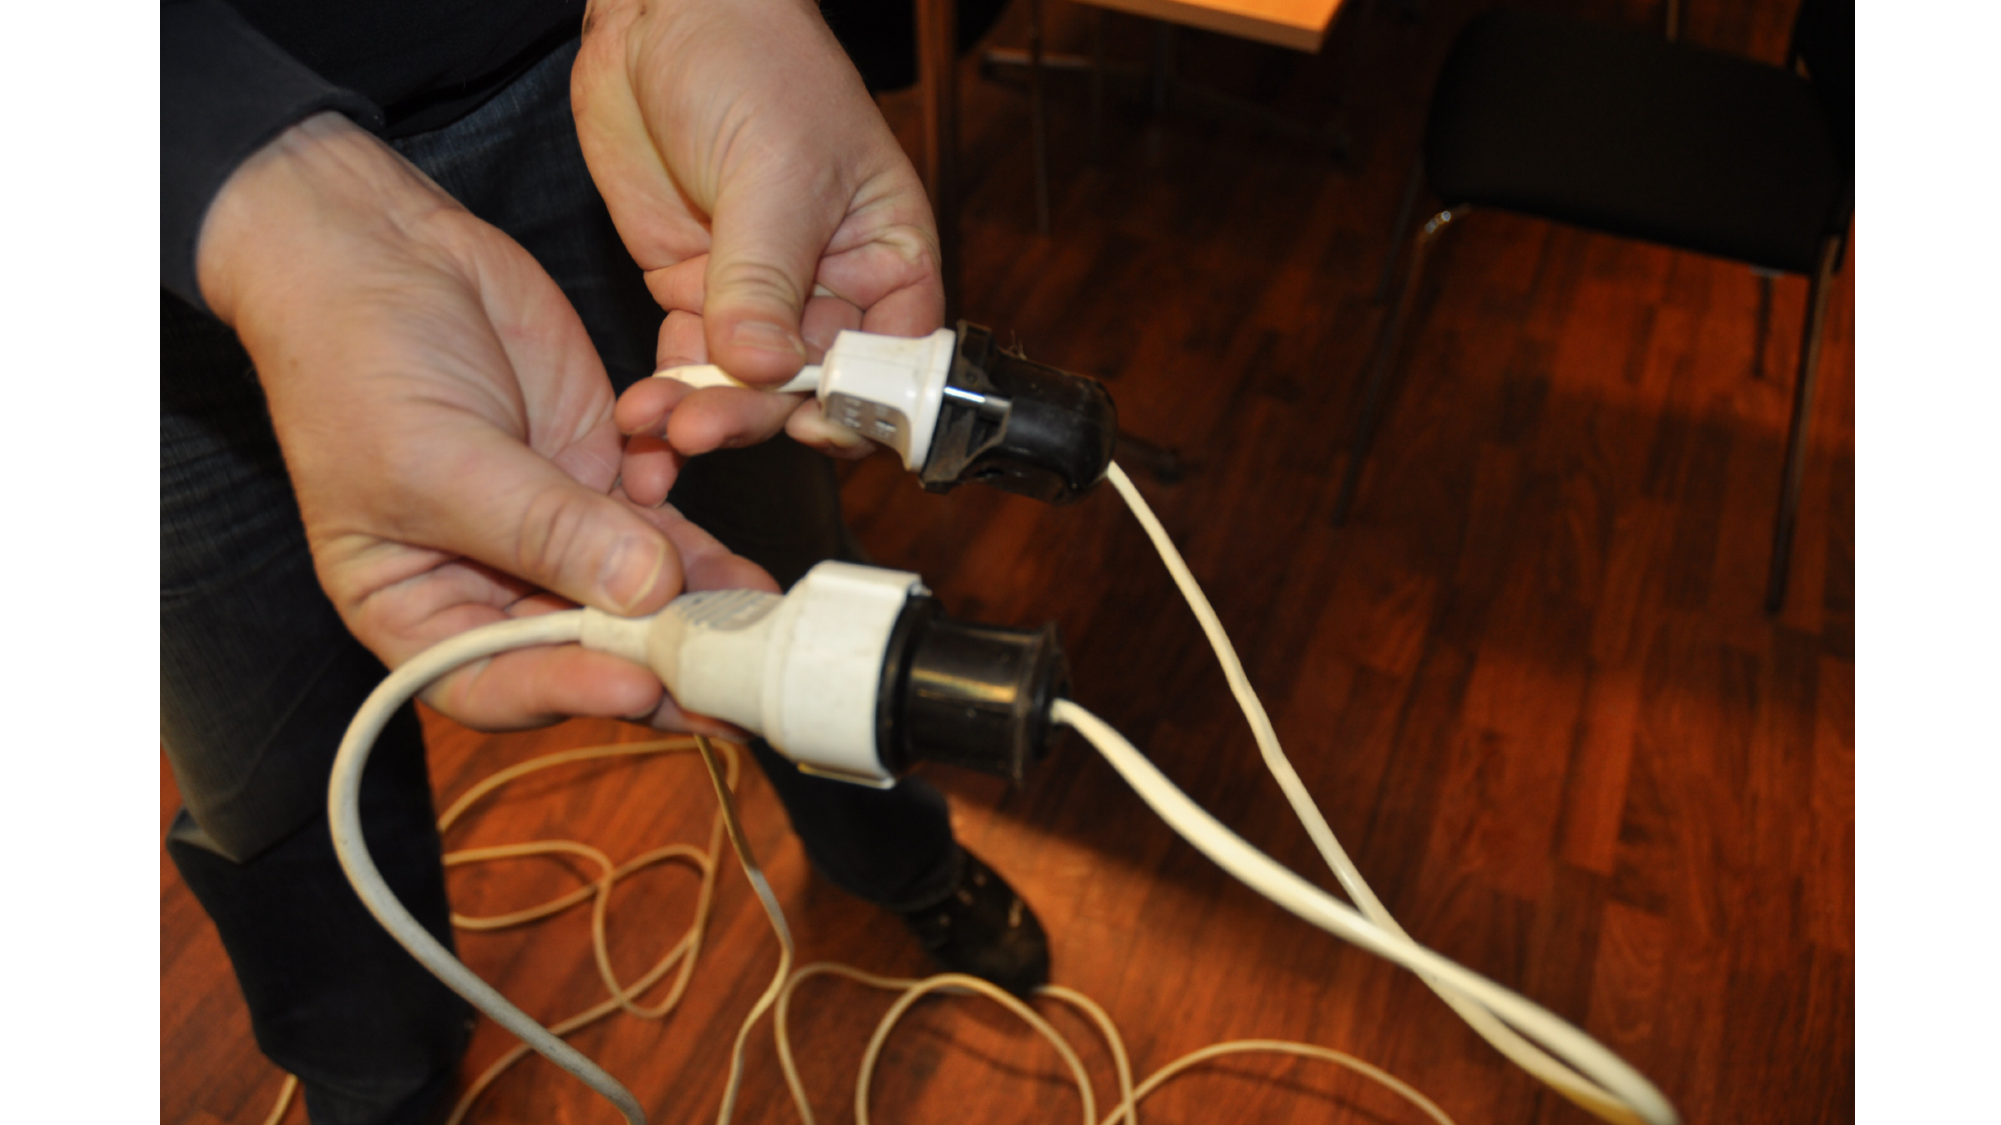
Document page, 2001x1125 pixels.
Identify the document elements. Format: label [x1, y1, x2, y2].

picture [160, 0, 1855, 1125]
